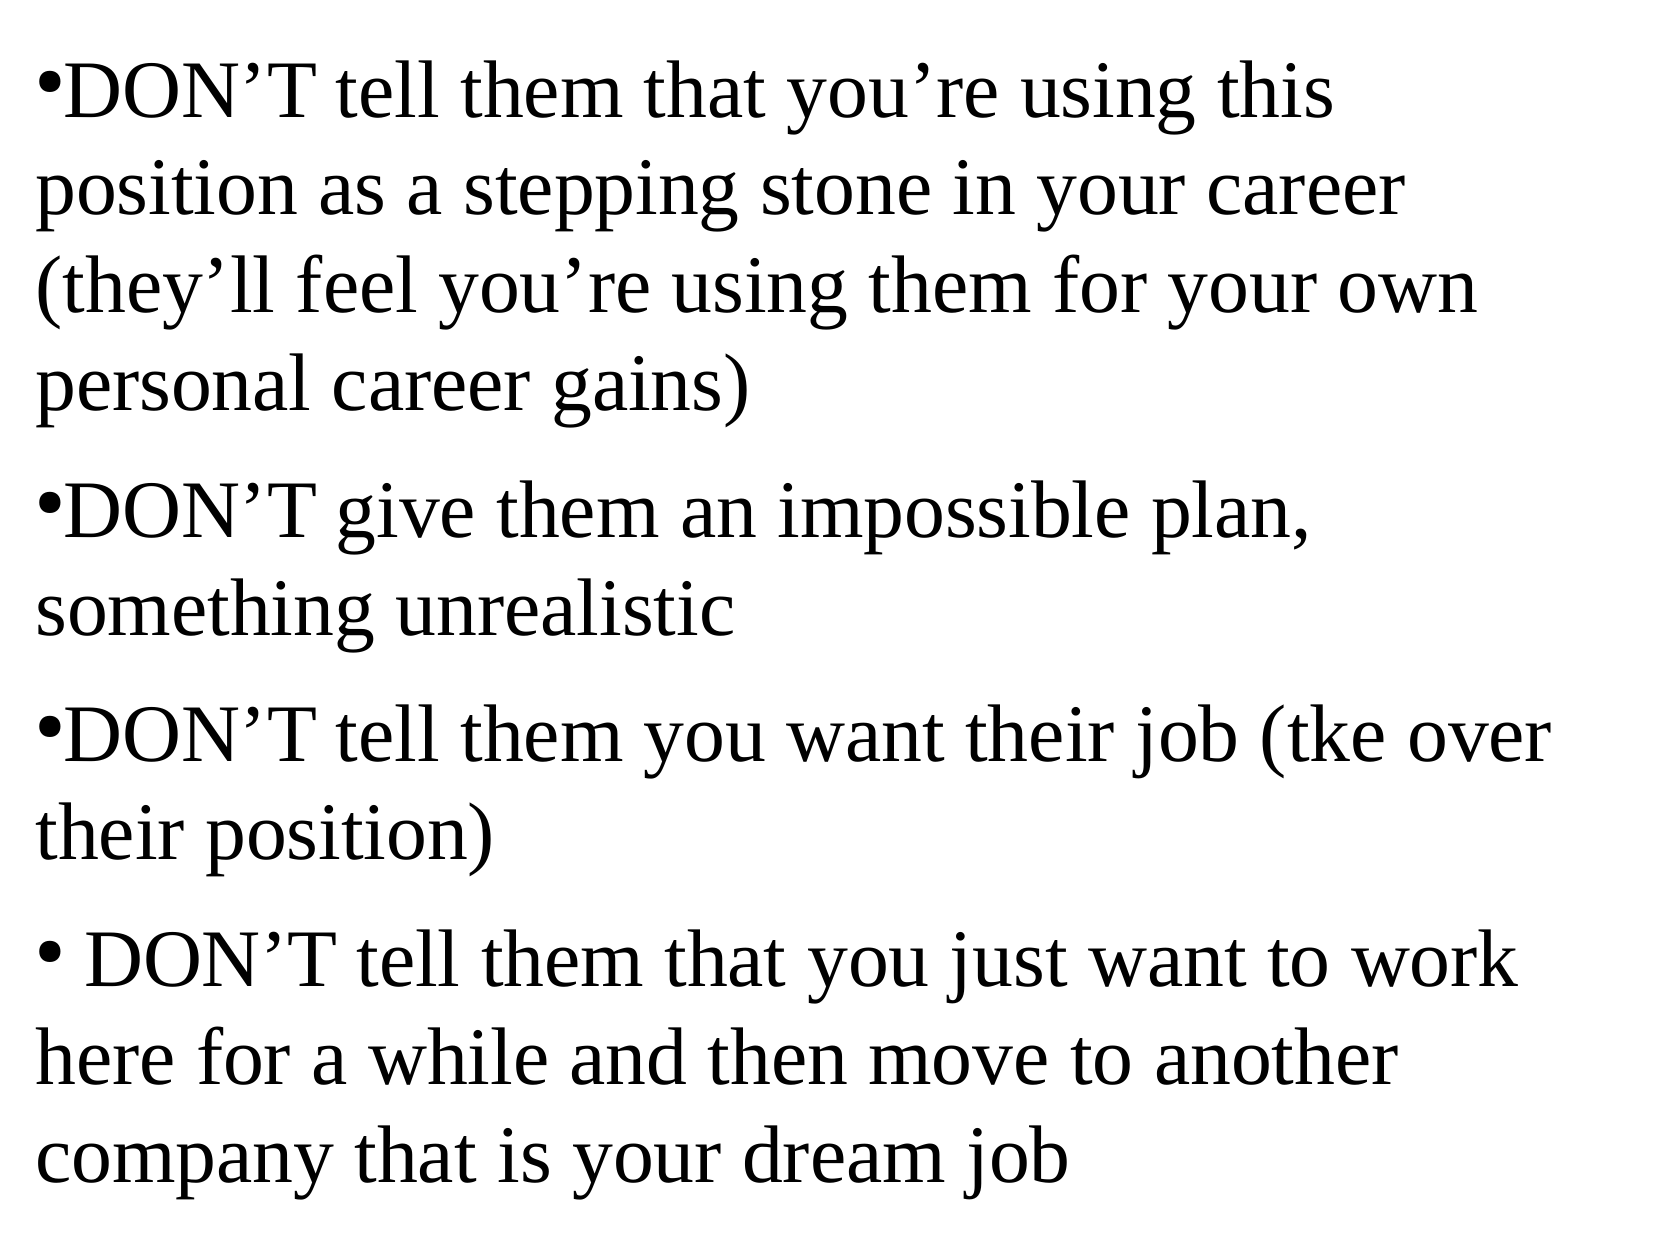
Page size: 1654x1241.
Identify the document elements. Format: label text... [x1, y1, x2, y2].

list DON’T tell them that you’re using this position as a stepping stone in your career (they’ll feel you’re using them for your own personal career gains) DON’T give them an impossible plan, something unrealistic DON’T tell them you want their job (tke over their position) DON’T tell them that you just want to work here for a while and then move to another company that is your dream job [35, 35, 1607, 1205]
